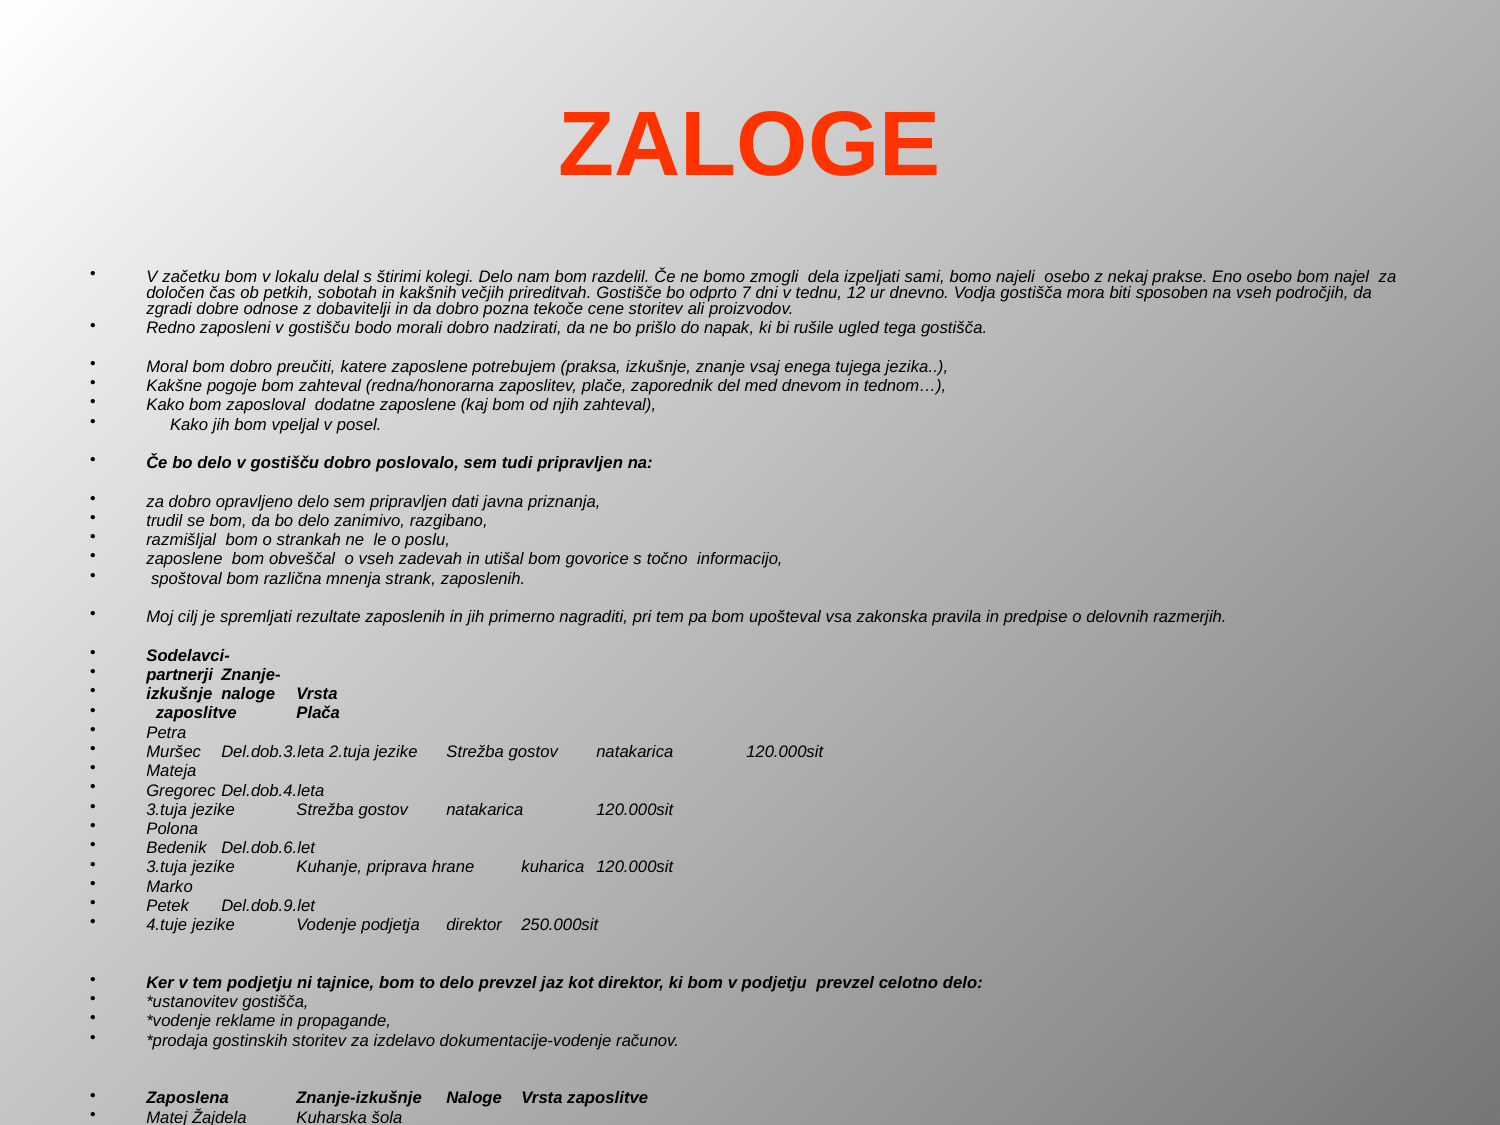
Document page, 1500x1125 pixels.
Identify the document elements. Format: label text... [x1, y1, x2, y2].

title ZALOGE [75, 45, 1425, 233]
list V začetku bom v lokalu delal s štirimi kolegi. Delo nam bom razdelil. Če ne bomo zmogli dela izpeljati sami, bomo najeli osebo z nekaj prakse. Eno osebo bom najel za določen čas ob petkih, sobotah in kakšnih večjih prireditvah. Gostišče bo odprto 7 dni v tednu, 12 ur dnevno. Vodja gostišča mora biti sposoben na vseh področjih, da zgradi dobre odnose z dobavitelji in da dobro pozna tekoče cene storitev ali proizvodov. Redno zaposleni v gostišču bodo morali dobro nadzirati, da ne bo prišlo do napak, ki bi rušile ugled tega gostišča. Moral bom dobro preučiti, katere zaposlene potrebujem (praksa, izkušnje, znanje vsaj enega tujega jezika..), Kakšne pogoje bom zahteval (redna/honorarna zaposlitev, plače, zaporednik del med dnevom in tednom…), Kako bom zaposloval dodatne zaposlene (kaj bom od njih zahteval), Kako jih bom vpeljal v posel. Če bo delo v gostišču dobro poslovalo, sem tudi pripravljen na: za dobro opravljeno delo sem pripravljen dati javna priznanja, trudil se bom, da bo delo zanimivo, razgibano, razmišljal bom o strankah ne le o poslu, zaposlene bom obveščal o vseh zadevah in utišal bom govorice s točno informacijo, spoštoval bom različna mnenja strank, zaposlenih. Moj cilj je spremljati rezultate zaposlenih in jih primerno nagraditi, pri tem pa bom upošteval vsa zakonska pravila in predpise o delovnih razmerjih. Sodelavci- partnerji Znanje- izkušnje naloge Vrsta zaposlitve Plača Petra Muršec Del.dob.3.leta 2.tuja jezike Strežba gostov natakarica 120.000sit Mateja Gregorec Del.dob.4.leta 3.tuja jezike Strežba gostov natakarica 120.000sit Polona Bedenik Del.dob.6.let 3.tuja jezike Kuhanje, priprava hrane kuharica 120.000sit Marko Petek Del.dob.9.let 4.tuje jezike Vodenje podjetja direktor 250.000sit Ker v tem podjetju ni tajnice, bom to delo prevzel jaz kot direktor, ki bom v podjetju prevzel celotno delo: *ustanovitev gostišča, *vodenje reklame in propagande, *prodaja gostinskih storitev za izdelavo dokumentacije-vodenje računov. Zaposlena Znanje-izkušnje Naloge Vrsta zaposlitve Matej Žajdela Kuharska šola 3.leta del.dob. 2.tuja jezika Kuhanje in peka kuhar Milan Krajnc Osnovnošolska izobrazba Čiščenje in urejanje okolice čistilka Zaposlena bosta delala med vikendi ( petek, sobota in nedelja)in takrat kadar bomo imeli številnejšo skupino oseb. Njuna plača se bo delila na osnovi storjenih (opravljenih ur). [75, 262, 1425, 1005]
